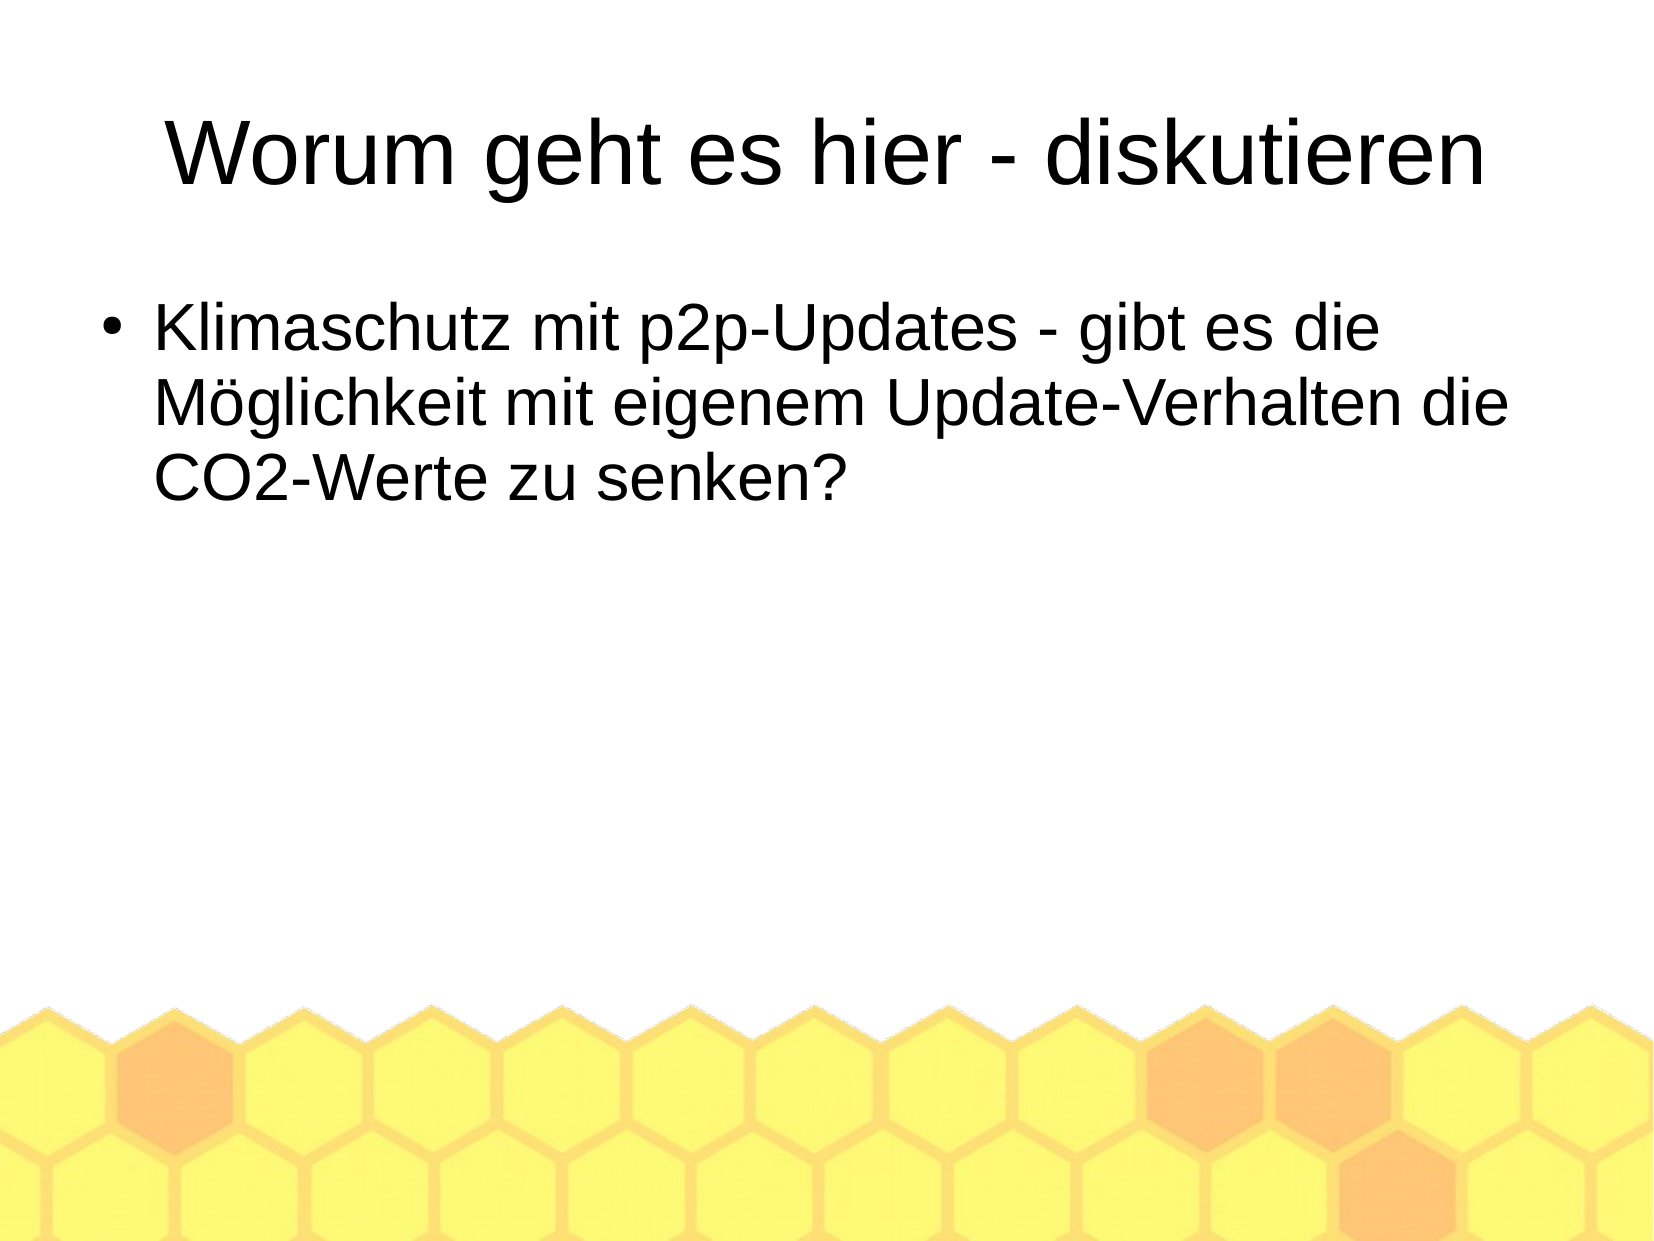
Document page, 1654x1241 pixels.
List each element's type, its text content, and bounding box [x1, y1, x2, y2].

picture [0, 1001, 1654, 1241]
title Worum geht es hier - diskutieren [82, 49, 1571, 257]
list Klimaschutz mit p2p-Updates - gibt es die Möglichkeit mit eigenem Update-Verhalten die CO2-Werte zu senken? [82, 290, 1571, 1010]
